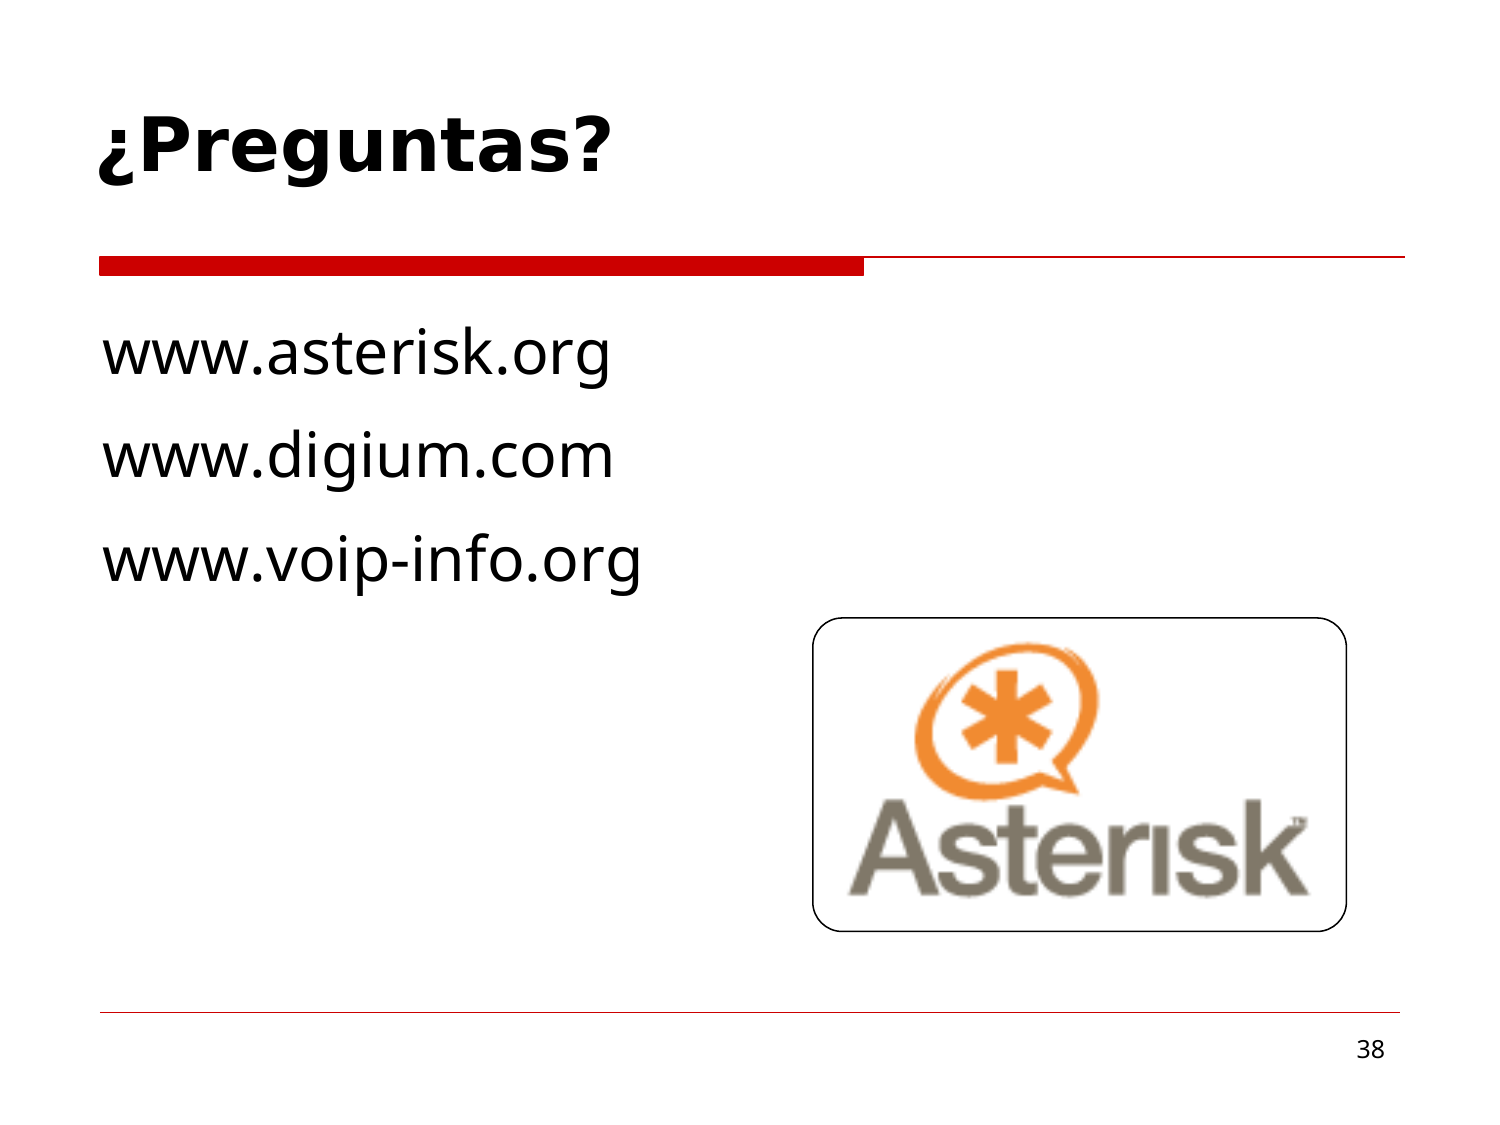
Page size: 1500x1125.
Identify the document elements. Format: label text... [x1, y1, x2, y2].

text_box [812, 617, 1347, 932]
list www.asterisk.org www.digium.com www.voip-info.org [102, 305, 743, 600]
picture [825, 631, 1335, 911]
title ¿Preguntas? [94, 42, 1407, 250]
